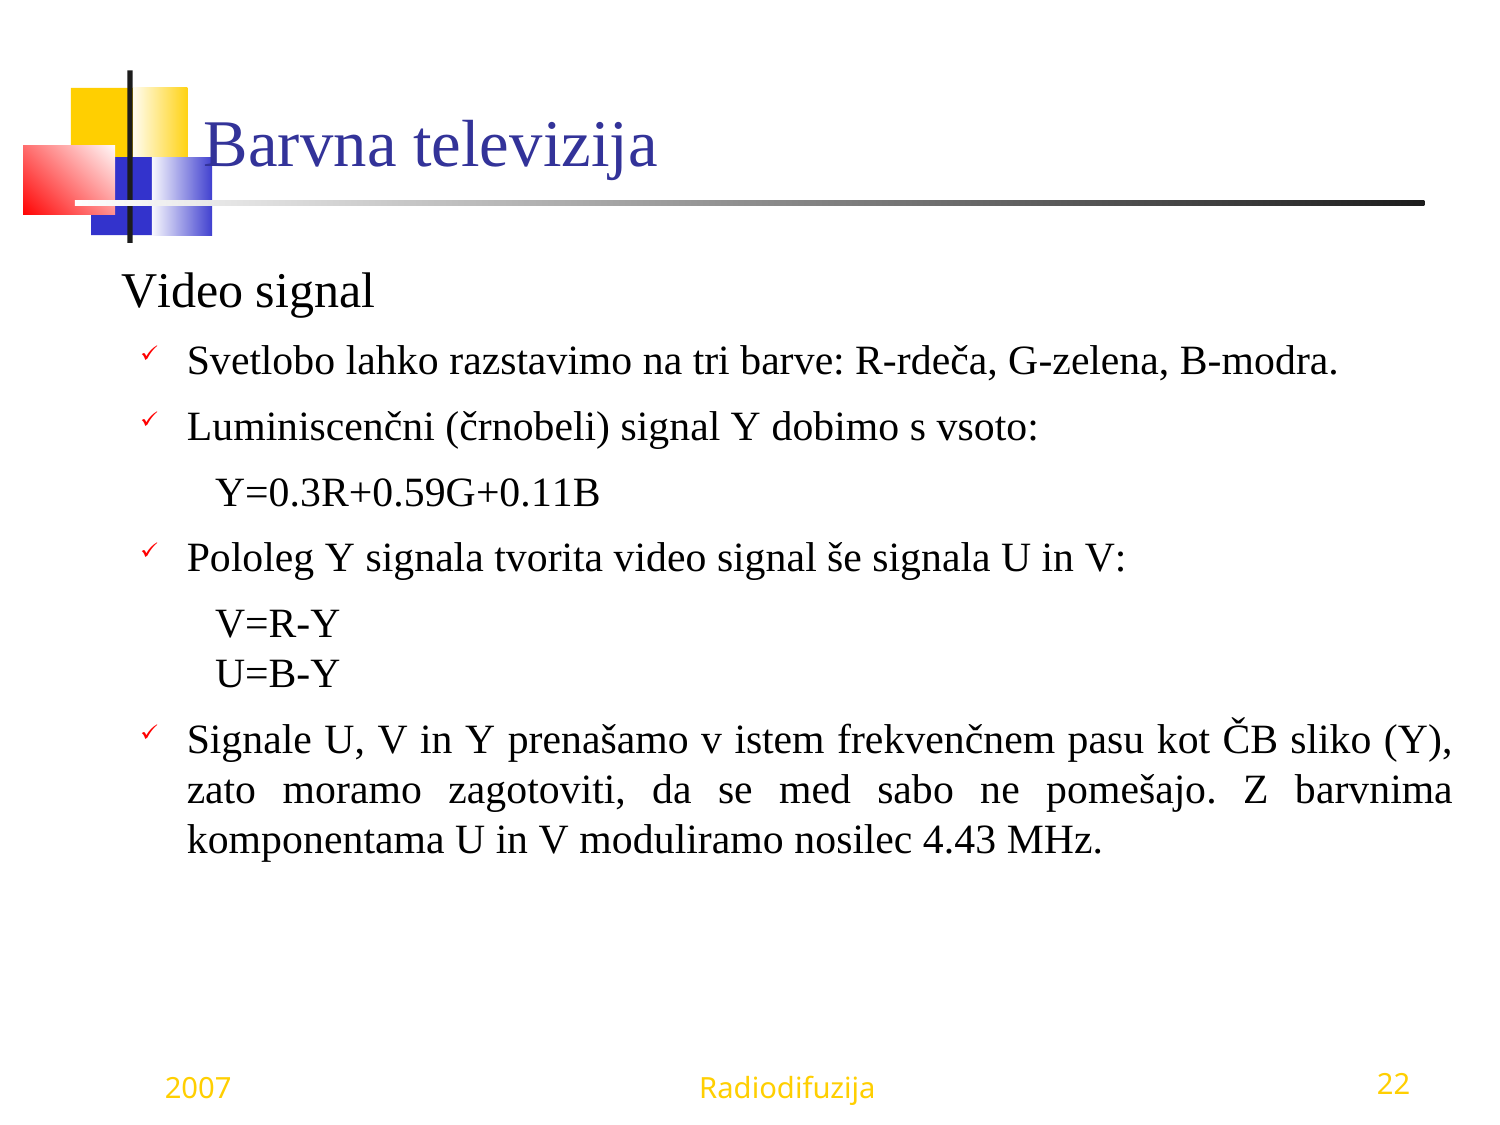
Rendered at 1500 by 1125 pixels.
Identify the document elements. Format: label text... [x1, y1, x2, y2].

list Video signal Svetlobo lahko razstavimo na tri barve: R-rdeča, G-zelena, B-modra. Luminiscenčni (črnobeli) signal Y dobimo s vsoto: Y=0.3R+0.59G+0.11B Pololeg Y signala tvorita video signal še signala U in V: V=R-Y U=B-Y Signale U, V in Y prenašamo v istem frekvenčnem pasu kot ČB sliko (Y), zato moramo zagotoviti, da se med sabo ne pomešajo. Z barvnima komponentama U in V moduliramo nosilec 4.43 MHz. [50, 249, 1469, 1042]
text_box <number> [1112, 1042, 1426, 1113]
text_box 2007 [150, 1042, 463, 1113]
text_box Radiodifuzija [549, 1042, 1026, 1113]
title Barvna televizija [188, 92, 1468, 188]
